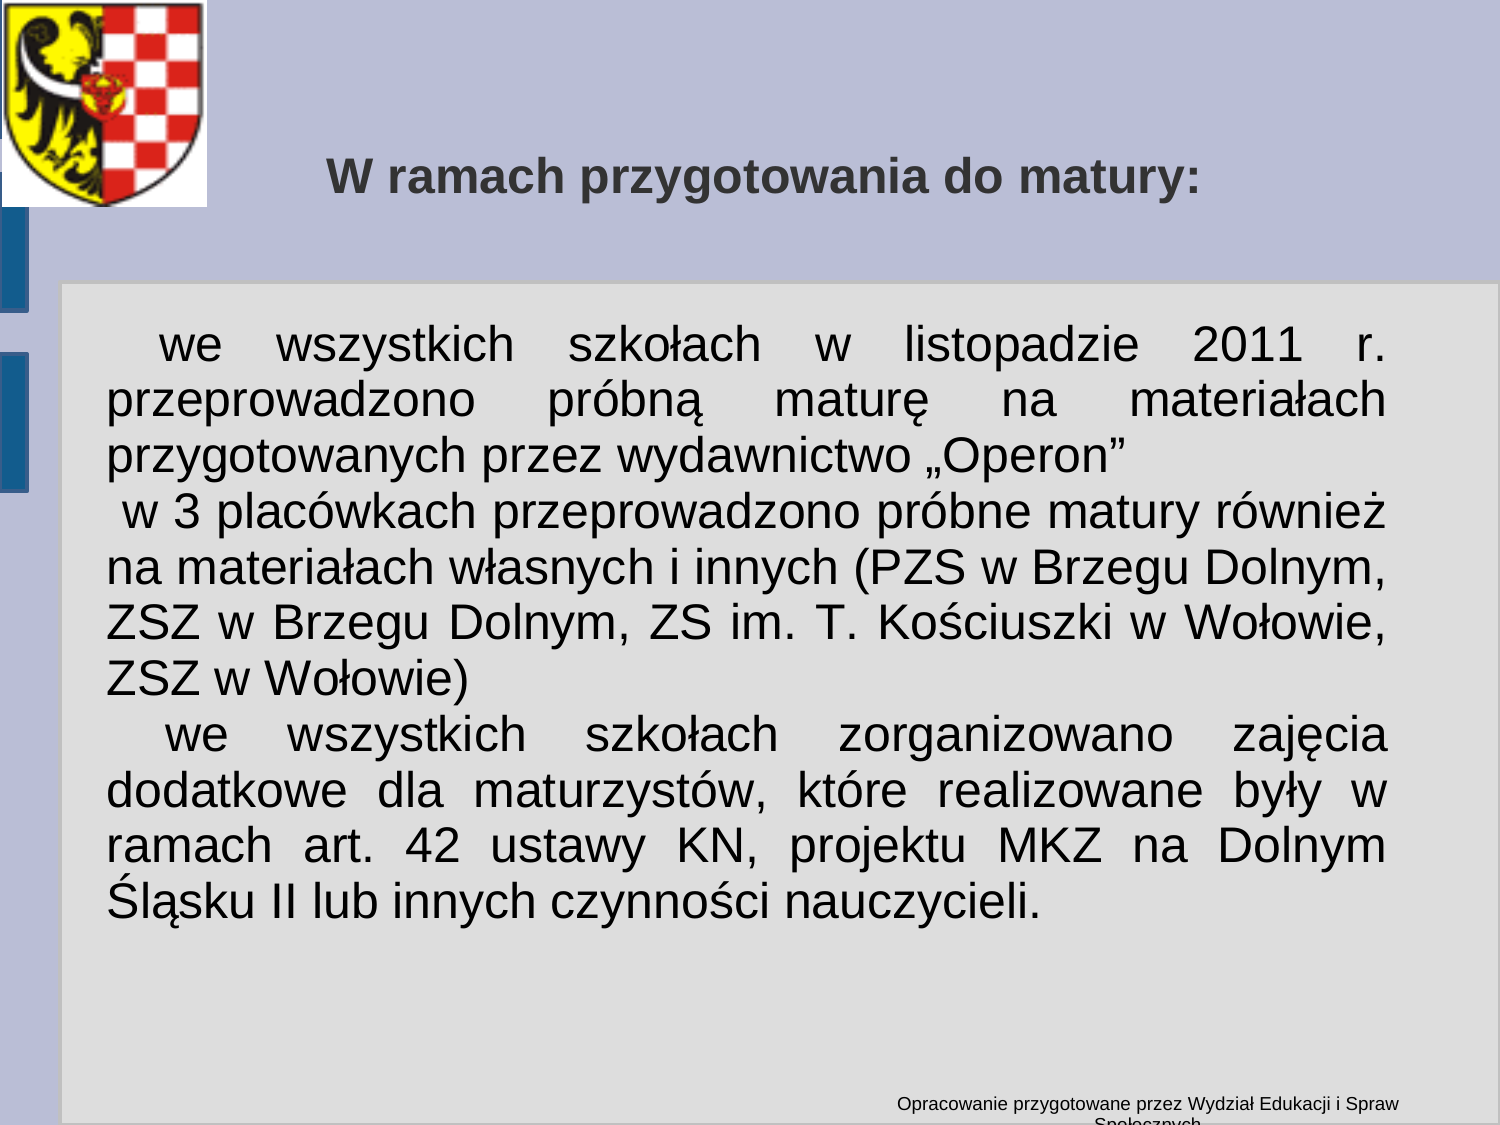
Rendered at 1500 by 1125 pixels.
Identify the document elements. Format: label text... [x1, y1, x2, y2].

title W ramach przygotowania do matury: [110, 82, 1392, 271]
subtitle we wszystkich szkołach w listopadzie 2011 r. przeprowadzono próbną maturę na materiałach przygotowanych przez wydawnictwo „Operon” w 3 placówkach przeprowadzono próbne matury również na materiałach własnych i innych (PZS w Brzegu Dolnym, ZSZ w Brzegu Dolnym, ZS im. T. Kościuszki w Wołowie, ZSZ w Wołowie) we wszystkich szkołach zorganizowano zajęcia dodatkowe dla maturzystów, które realizowane były w ramach art. 42 ustawy KN, projektu MKZ na Dolnym Śląsku II lub innych czynności nauczycieli. [106, 315, 1388, 930]
text_box Opracowanie przygotowane przez Wydział Edukacji i Spraw Społecznych [826, 1086, 1469, 1123]
picture [2, 0, 207, 207]
